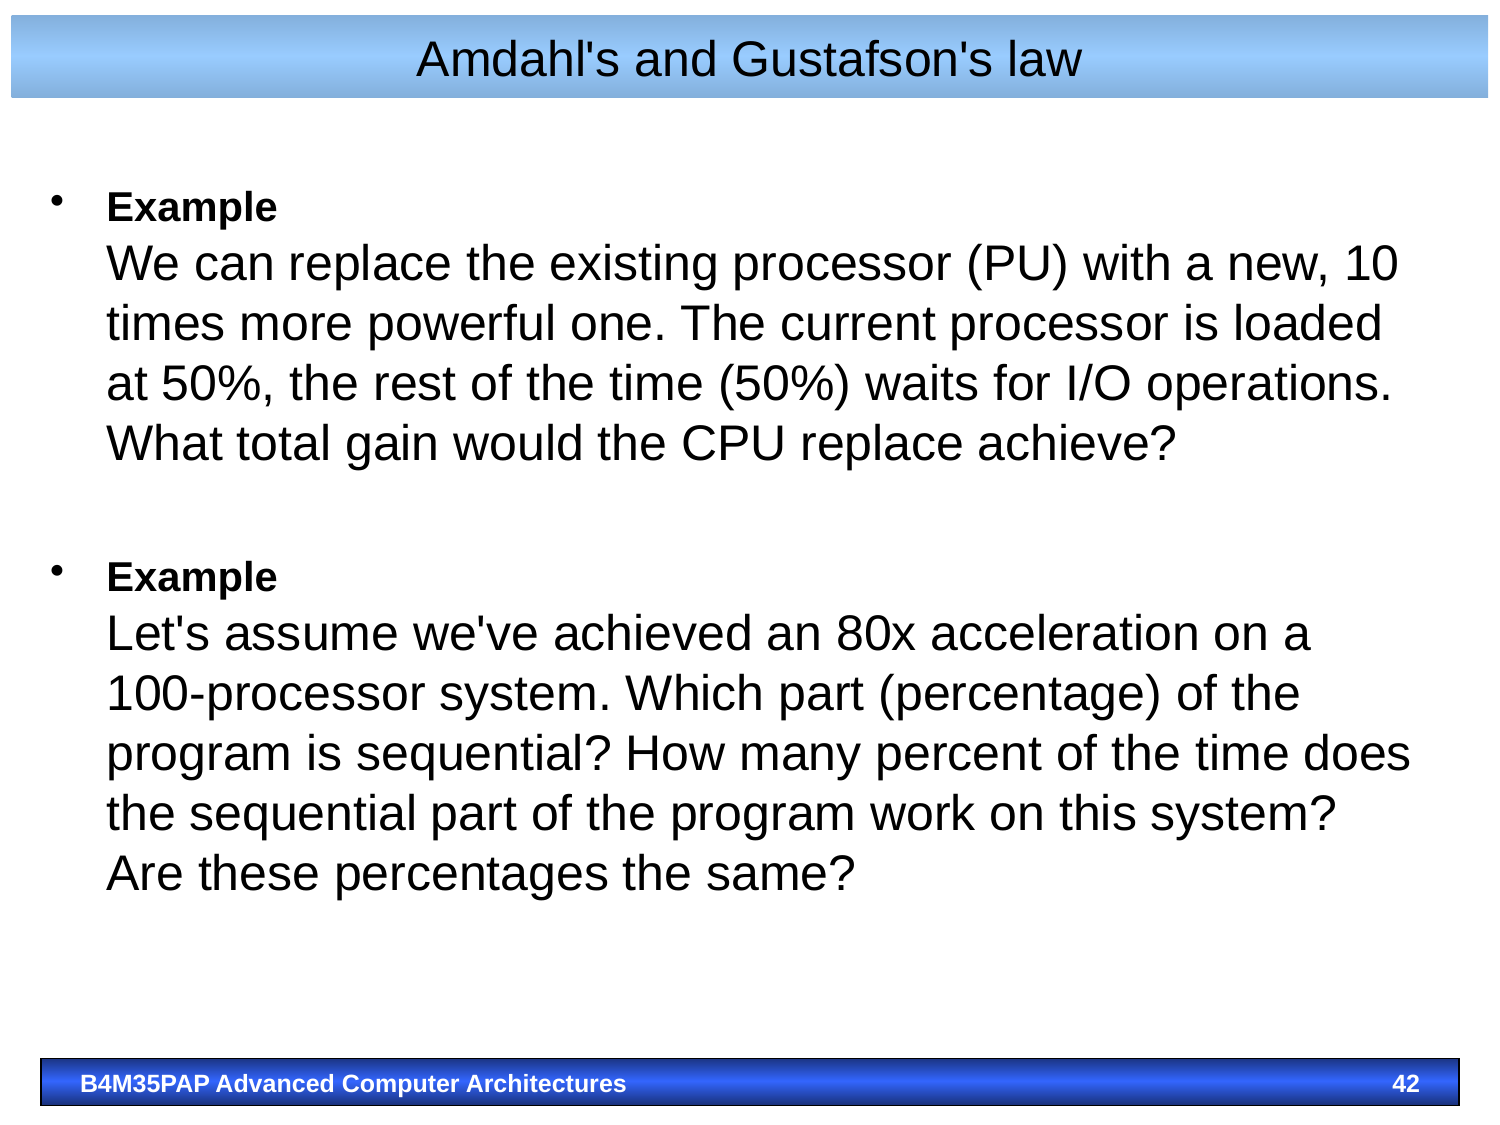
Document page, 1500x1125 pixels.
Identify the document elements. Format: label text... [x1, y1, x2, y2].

title Amdahl's and Gustafson's law [11, 15, 1489, 98]
text_box Example We can replace the existing processor (PU) with a new, 10 times more powerful one. The current processor is loaded at 50%, the rest of the time (50%) waits for I/O operations. What total gain would the CPU replace achieve? Example Let's assume we've achieved an 80x acceleration on a 100-processor system. Which part (percentage) of the program is sequential? How many percent of the time does the sequential part of the program work on this system? Are these percentages the same? [35, 172, 1436, 1000]
